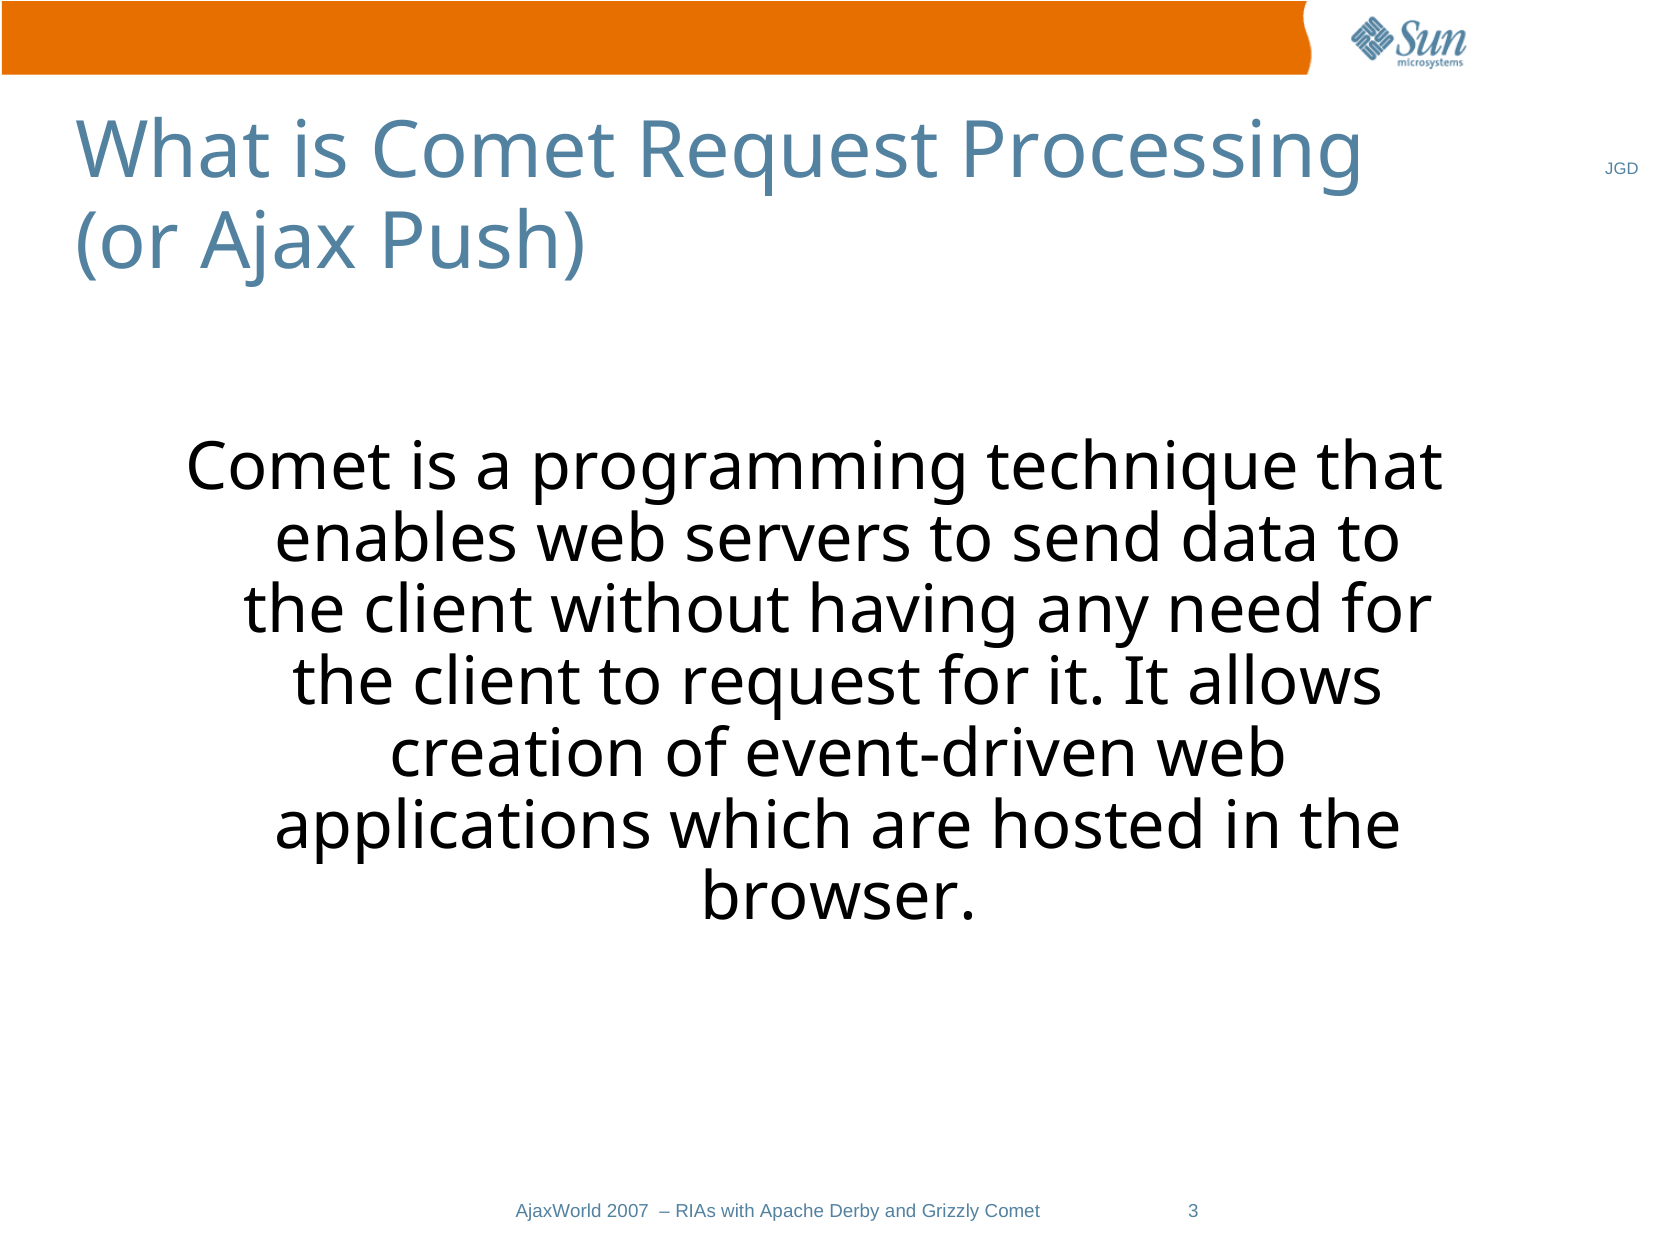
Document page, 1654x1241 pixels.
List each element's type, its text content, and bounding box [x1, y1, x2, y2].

list Comet is a programming technique that enables web servers to send data to the client without having any need for the client to request for it. It allows creation of event-driven web applications which are hosted in the browser. [148, 432, 1463, 826]
title What is Comet Request Processing (or Ajax Push) [75, 104, 1438, 268]
picture [1, 1, 1502, 77]
